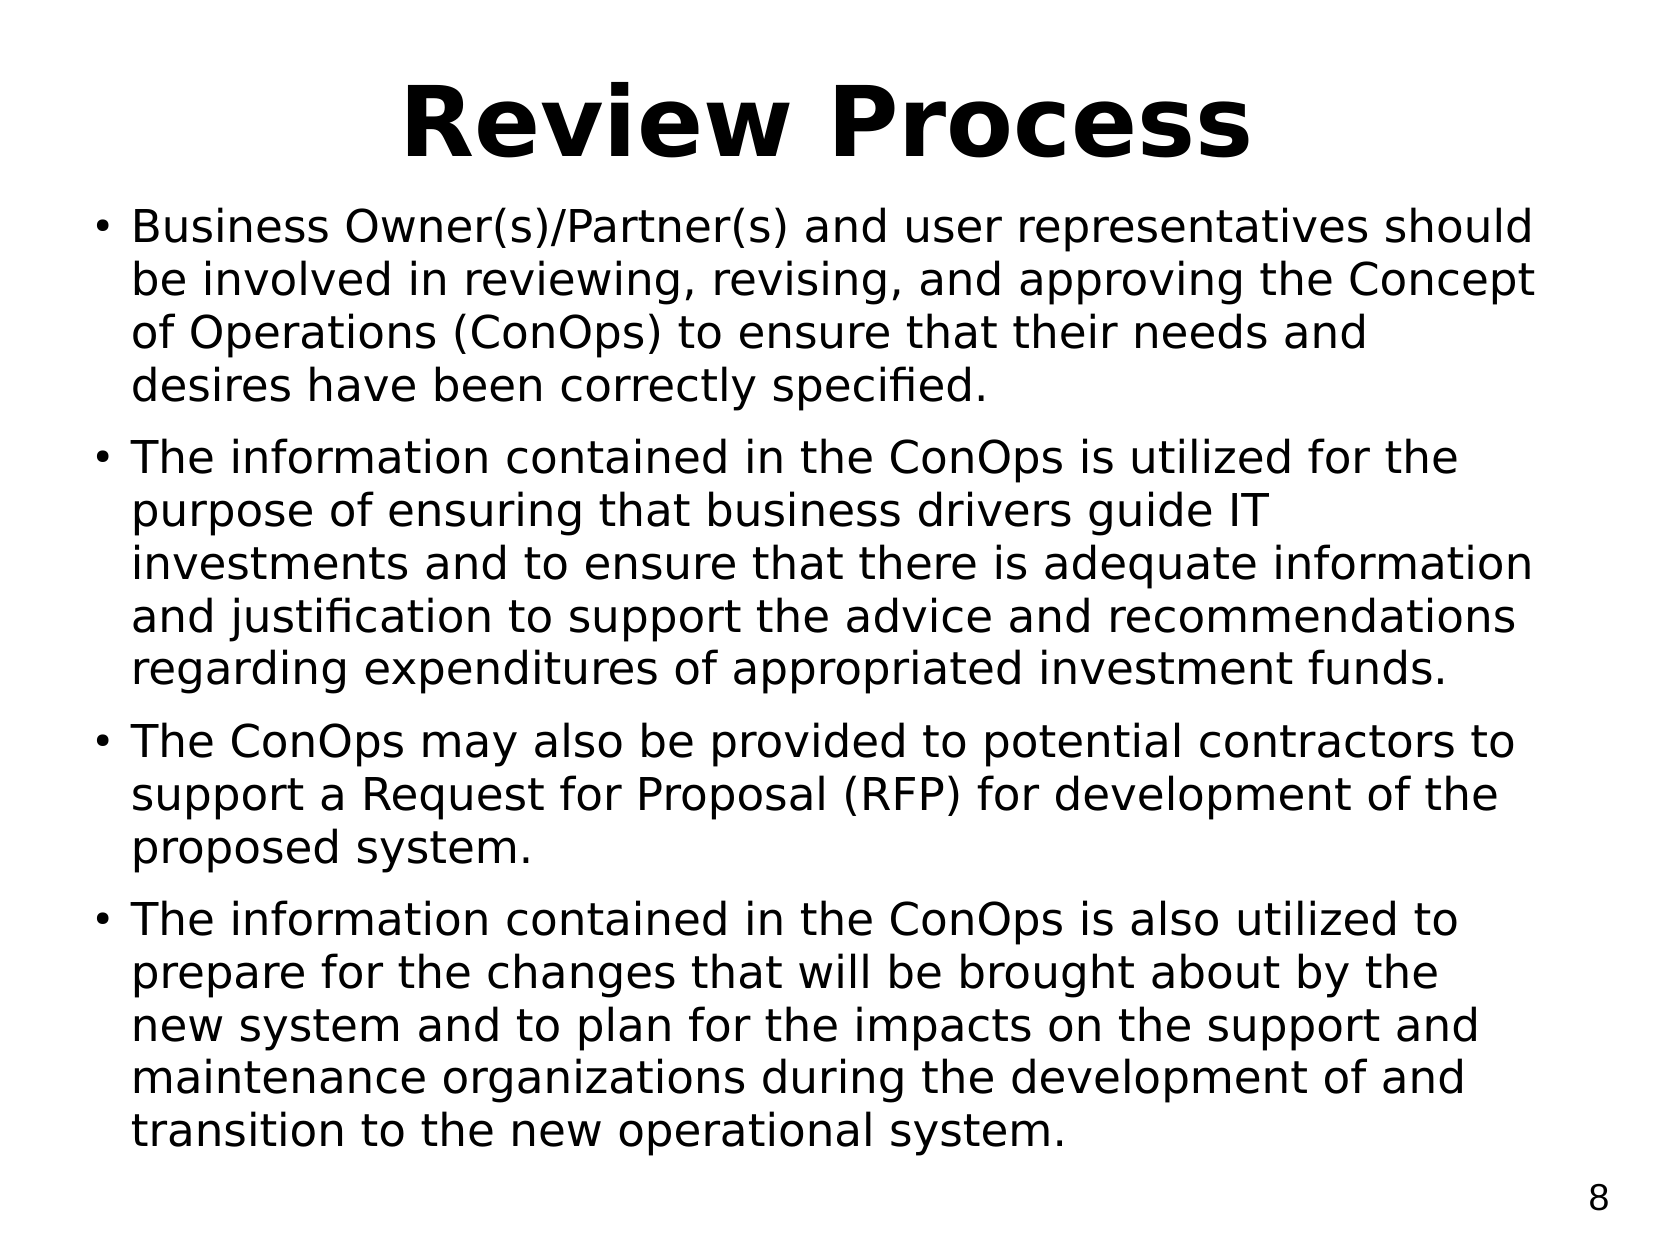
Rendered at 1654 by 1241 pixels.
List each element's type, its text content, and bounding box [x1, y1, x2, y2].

list Business Owner(s)/Partner(s) and user representatives should be involved in reviewing, revising, and approving the Concept of Operations (ConOps) to ensure that their needs and desires have been correctly specified. The information contained in the ConOps is utilized for the purpose of ensuring that business drivers guide IT investments and to ensure that there is adequate information and justification to support the advice and recommendations regarding expenditures of appropriated investment funds. The ConOps may also be provided to potential contractors to support a Request for Proposal (RFP) for development of the proposed system. The information contained in the ConOps is also utilized to prepare for the changes that will be brought about by the new system and to plan for the impacts on the support and maintenance organizations during the development of and transition to the new operational system. [82, 200, 1538, 1186]
title Review Process [82, 49, 1571, 196]
